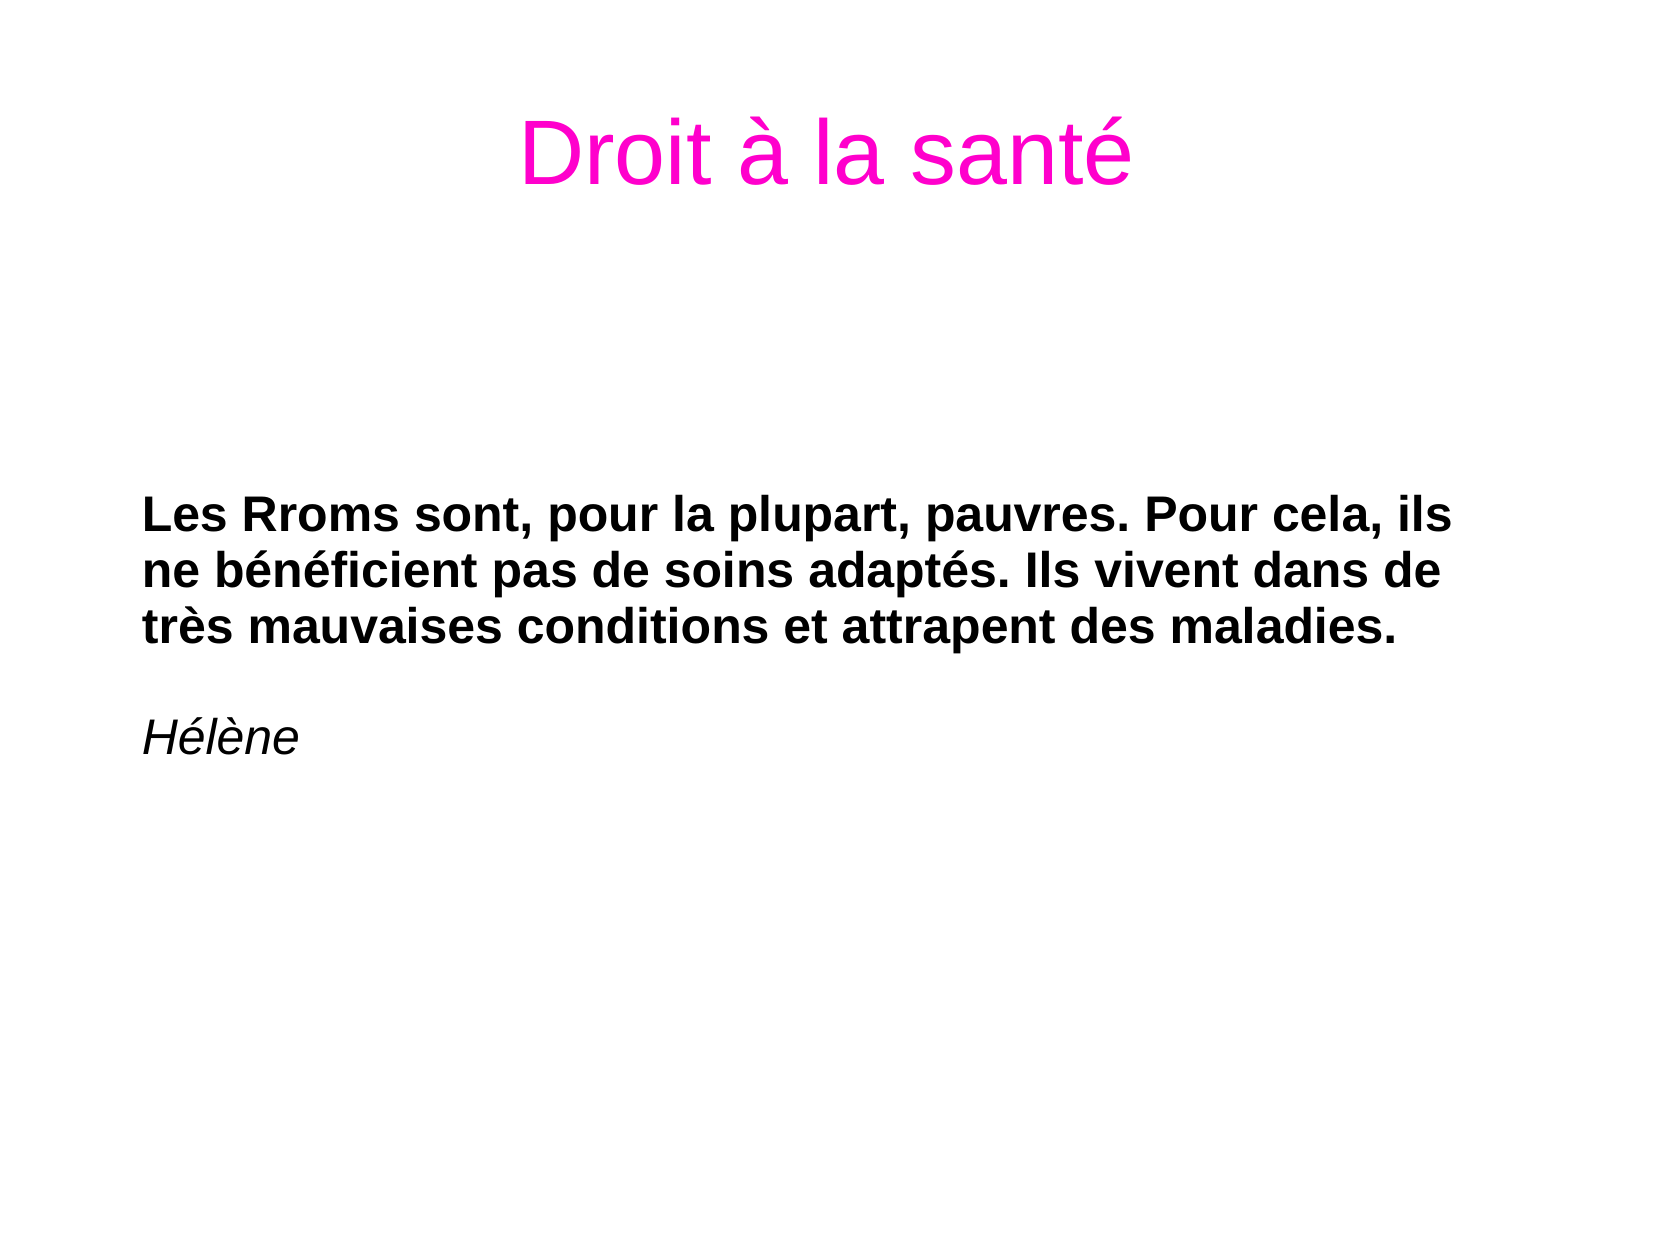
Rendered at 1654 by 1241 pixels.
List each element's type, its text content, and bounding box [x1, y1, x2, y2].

subtitle Les Rroms sont, pour la plupart, pauvres. Pour cela, ils ne bénéficient pas de soins adaptés. Ils vivent dans de très mauvaises conditions et attrapent des maladies. Hélène [141, 413, 1524, 839]
title Droit à la santé [82, 49, 1571, 257]
